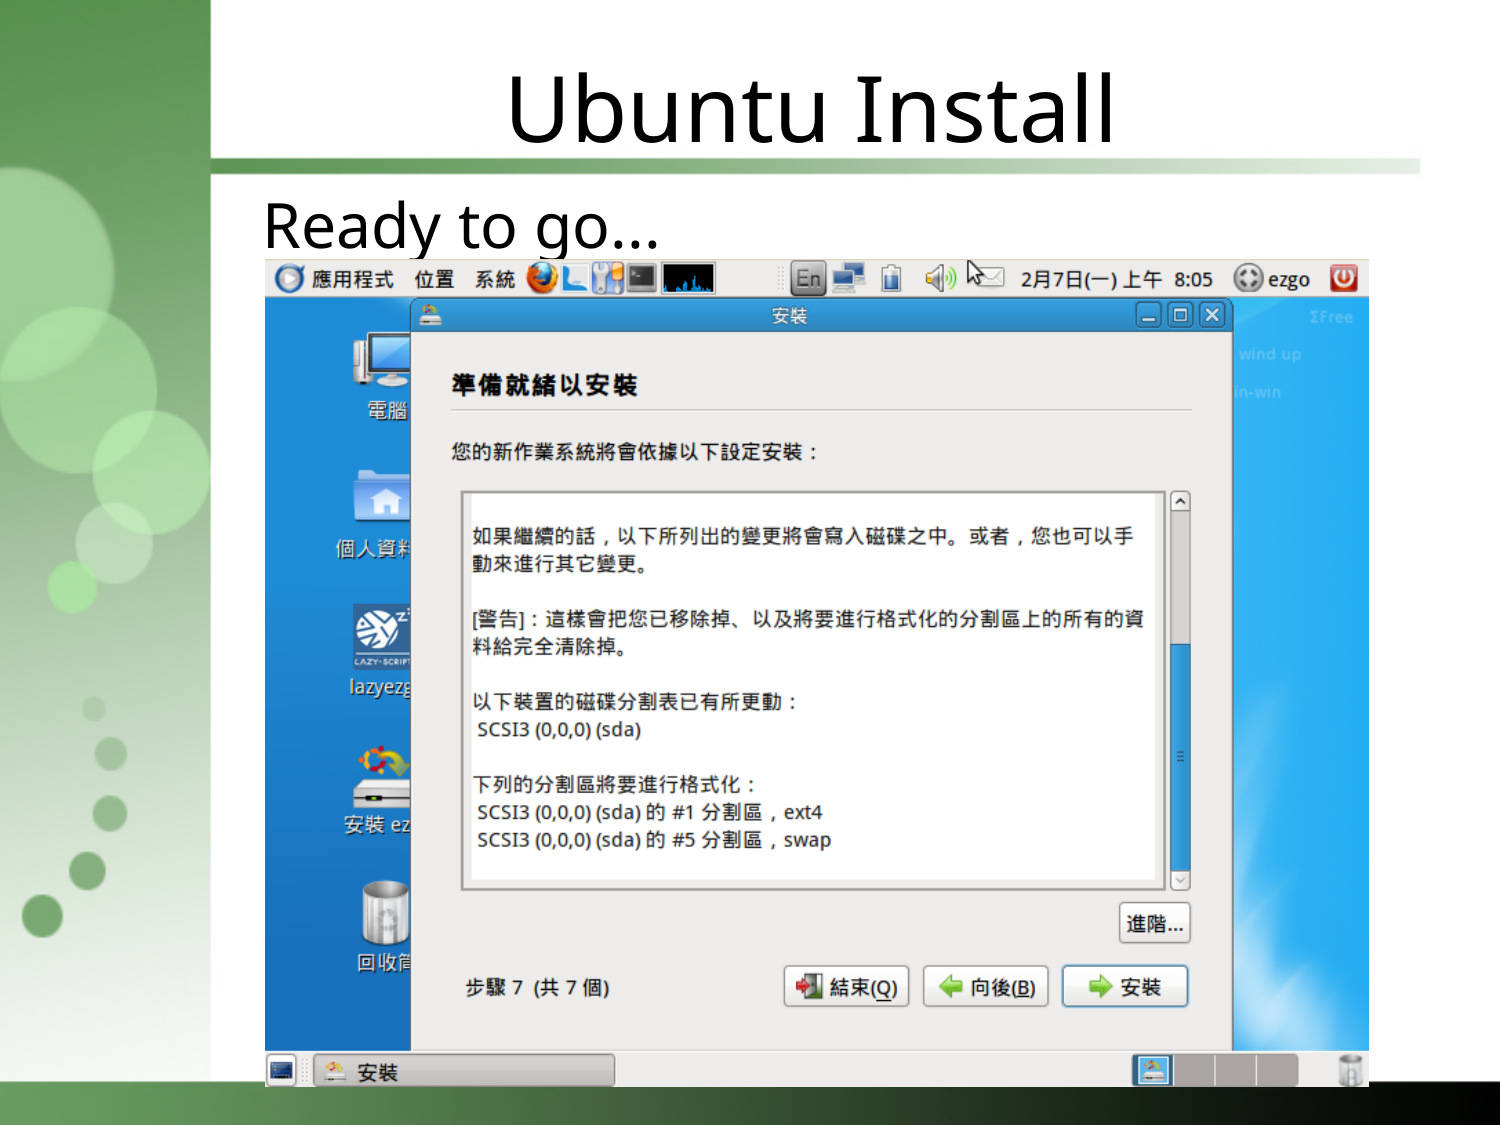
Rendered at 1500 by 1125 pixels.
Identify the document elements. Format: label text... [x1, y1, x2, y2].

picture [0, 0, 1500, 1125]
title Ubuntu Install [248, 26, 1376, 178]
list Ready to go... [206, 181, 1211, 254]
